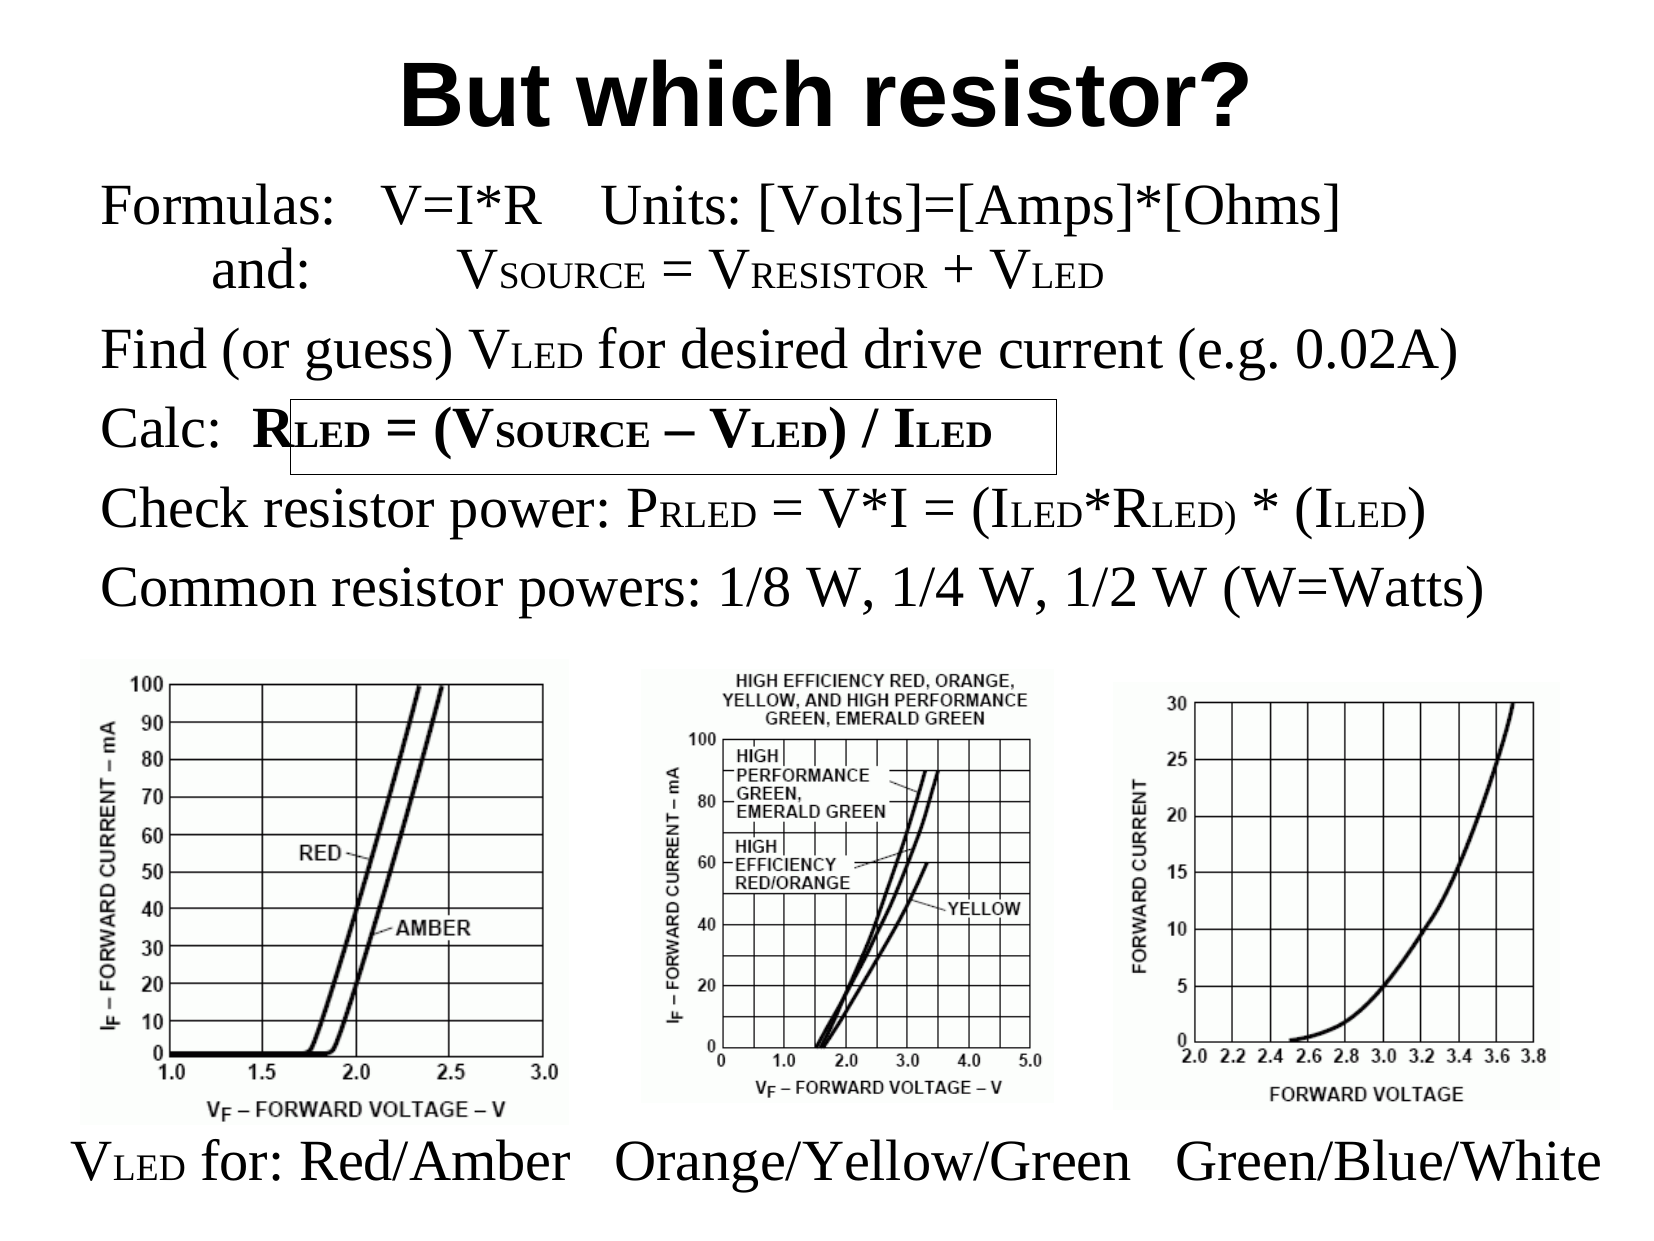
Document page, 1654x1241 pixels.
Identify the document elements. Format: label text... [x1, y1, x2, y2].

list VLED for: Red/Amber Orange/Yellow/Green Green/Blue/White [53, 1128, 1623, 1200]
title But which resistor? [82, 27, 1571, 163]
picture [1113, 682, 1560, 1110]
list Formulas: V=I*R Units: [Volts]=[Amps]*[Ohms] and: VSOURCE = VRESISTOR + VLED Find (or guess) VLED for desired drive current (e.g. 0.02A) Calc: RLED = (VSOURCE – VLED) / ILED Check resistor power: PRLED = V*I = (ILED*RLED) * (ILED) Common resistor powers: 1/8 W, 1/4 W, 1/2 W (W=Watts) [82, 172, 1576, 627]
picture [80, 659, 569, 1125]
picture [641, 669, 1054, 1103]
